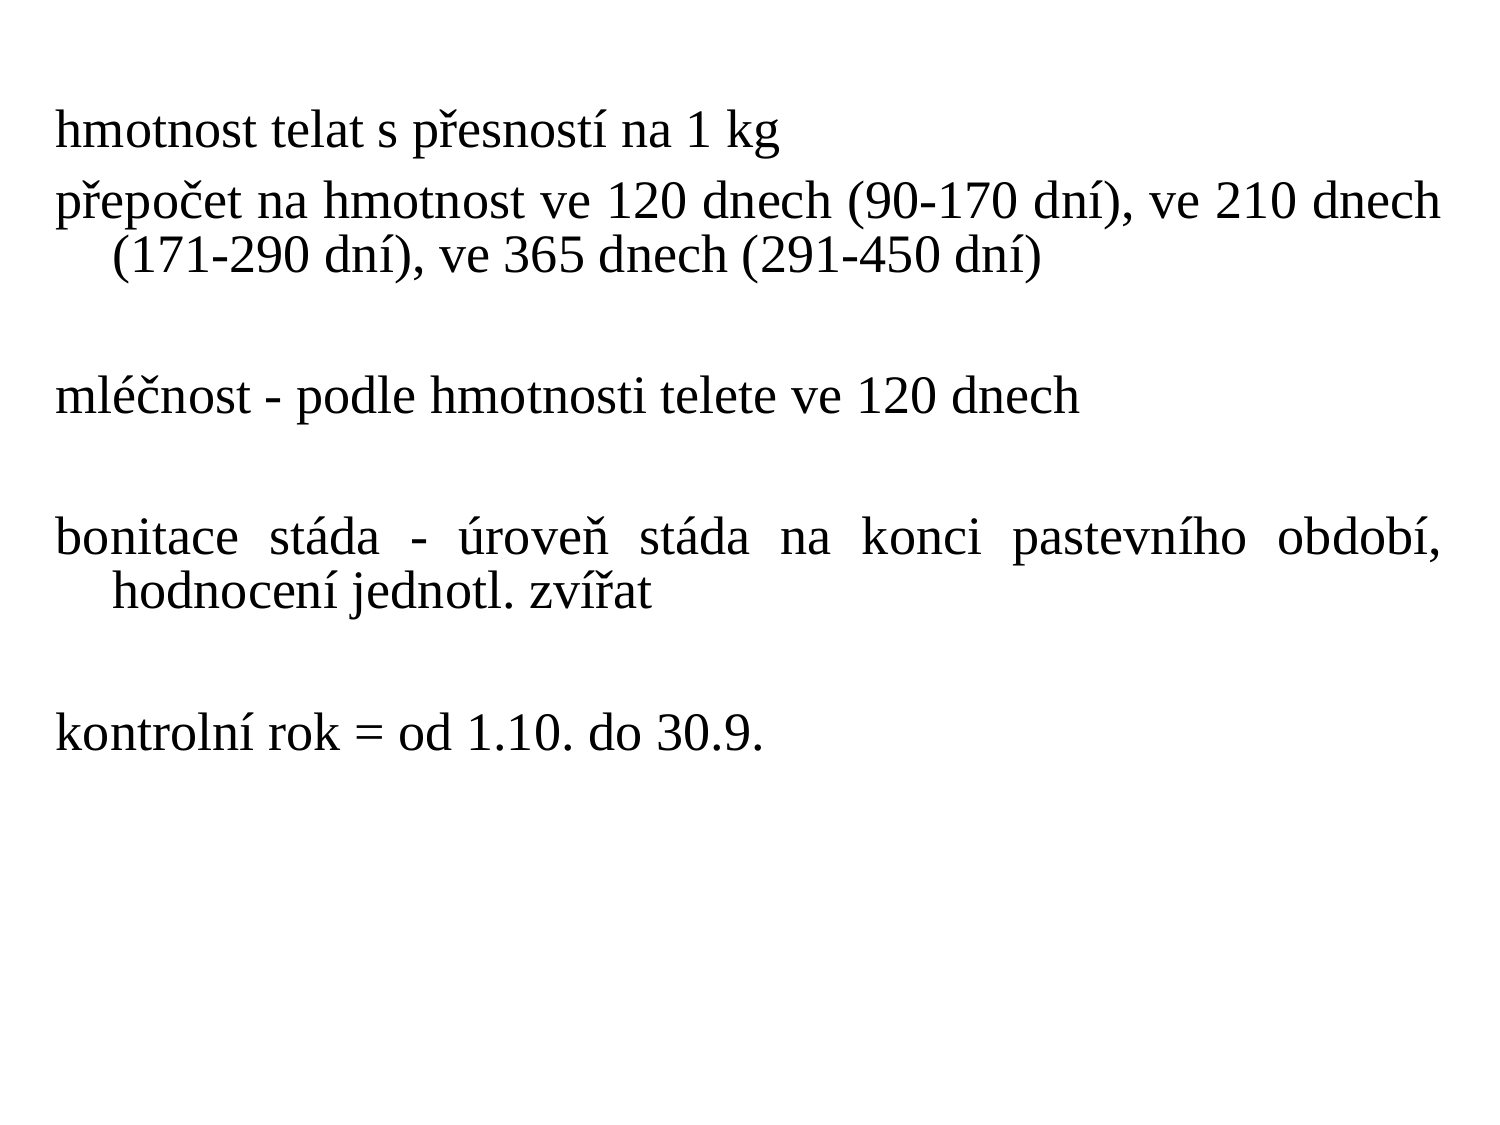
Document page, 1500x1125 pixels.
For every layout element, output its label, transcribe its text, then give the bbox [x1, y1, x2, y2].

list hmotnost telat s přesností na 1 kg přepočet na hmotnost ve 120 dnech (90-170 dní), ve 210 dnech (171-290 dní), ve 365 dnech (291-450 dní) mléčnost - podle hmotnosti telete ve 120 dnech bonitace stáda - úroveň stáda na konci pastevního období, hodnocení jednotl. zvířat kontrolní rok = od 1.10. do 30.9. [41, 31, 1459, 1083]
